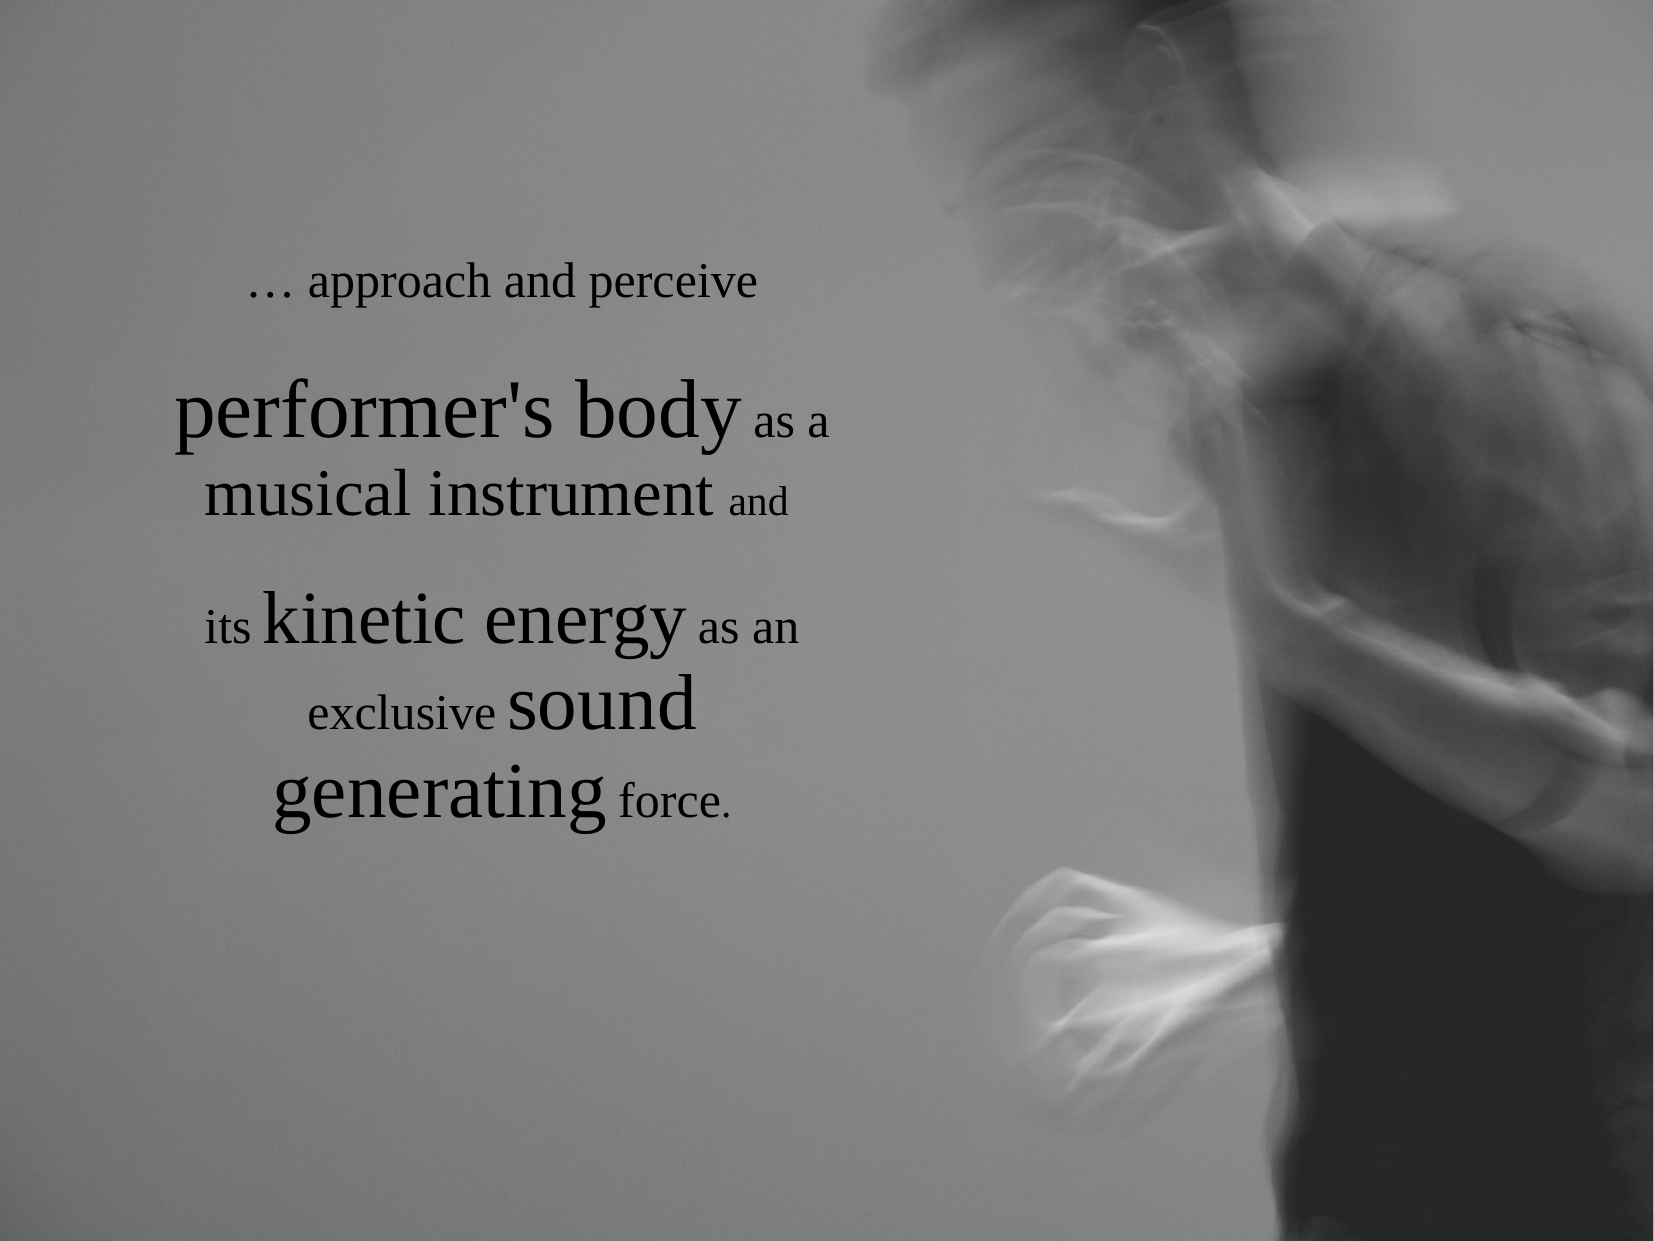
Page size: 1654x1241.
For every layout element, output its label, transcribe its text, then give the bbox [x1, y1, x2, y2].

text_box … approach and perceive performer's body as a musical instrument and its kinetic energy as an exclusive sound generating force. [147, 206, 857, 882]
picture [0, 0, 1654, 1241]
title [82, 56, 1571, 250]
